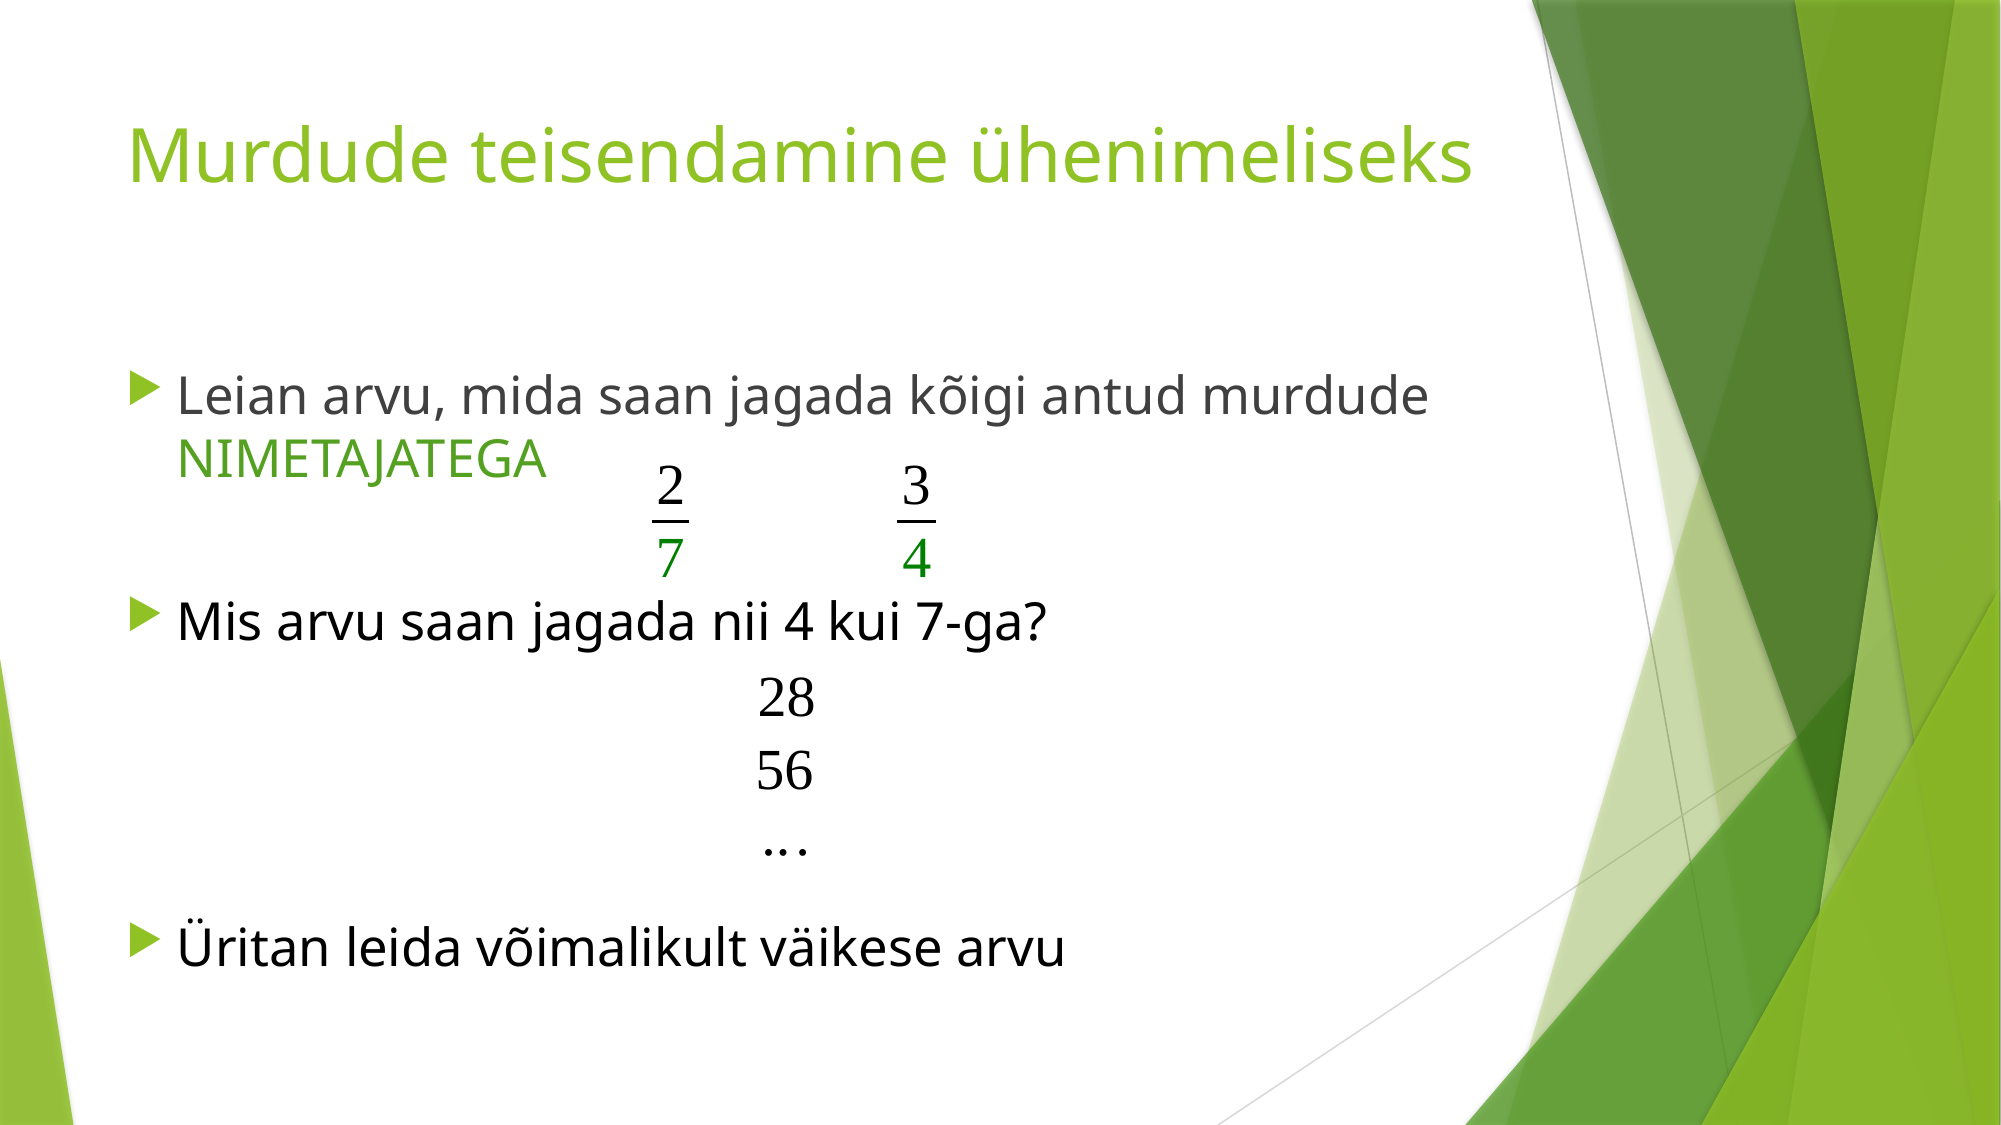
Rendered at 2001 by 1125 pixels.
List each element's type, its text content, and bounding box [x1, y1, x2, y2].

chart [643, 452, 698, 590]
chart [749, 738, 821, 869]
chart [888, 452, 945, 590]
list Leian arvu, mida saan jagada kõigi antud murdude NIMETAJATEGA Mis arvu saan jagada nii 4 kui 7-ga? Üritan leida võimalikult väikese arvu [111, 354, 1522, 992]
chart [751, 665, 823, 730]
title Murdude teisendamine ühenimeliseks [111, 99, 1522, 317]
